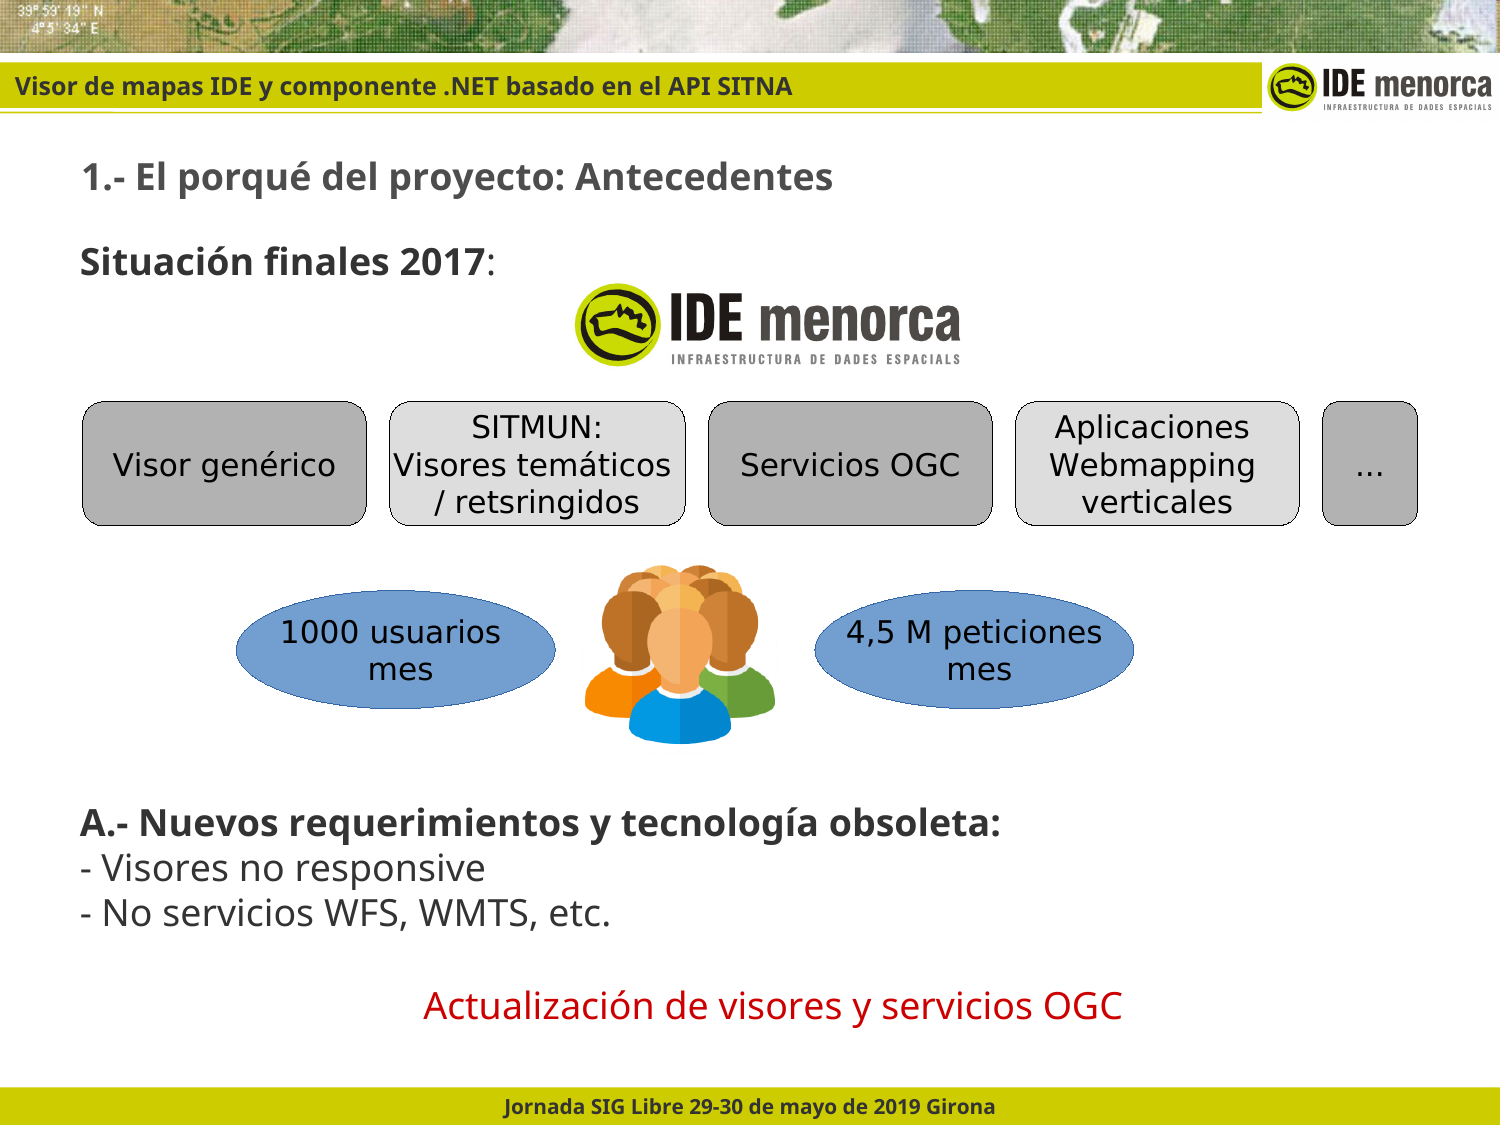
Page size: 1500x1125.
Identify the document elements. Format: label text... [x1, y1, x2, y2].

text_box 4,5 M peticiones mes [814, 590, 1134, 709]
text_box Servicios OGC [708, 401, 993, 526]
picture [566, 266, 976, 390]
text_box A.- Nuevos requerimientos y tecnología obsoleta: - Visores no responsive - No servicios WFS, WMTS, etc. [65, 791, 1406, 942]
picture [578, 553, 781, 756]
text_box Aplicaciones Webmapping verticales [1015, 401, 1300, 526]
text_box Jornada SIG Libre 29-30 de mayo de 2019 Girona [0, 1087, 1500, 1125]
text_box 1000 usuarios mes [236, 590, 556, 709]
text_box 1.- El porqué del proyecto: Antecedentes [66, 145, 1420, 206]
picture [0, 0, 1500, 126]
text_box SITMUN: Visores temáticos / retsringidos [389, 401, 686, 526]
text_box Visor de mapas IDE y componente .NET basado en el API SITNA [0, 62, 1262, 108]
text_box Visor genérico [82, 401, 367, 526]
text_box ... [1322, 401, 1418, 526]
text_box Actualización de visores y servicios OGC [377, 974, 1170, 1035]
text_box Situación finales 2017: [64, 230, 1436, 291]
